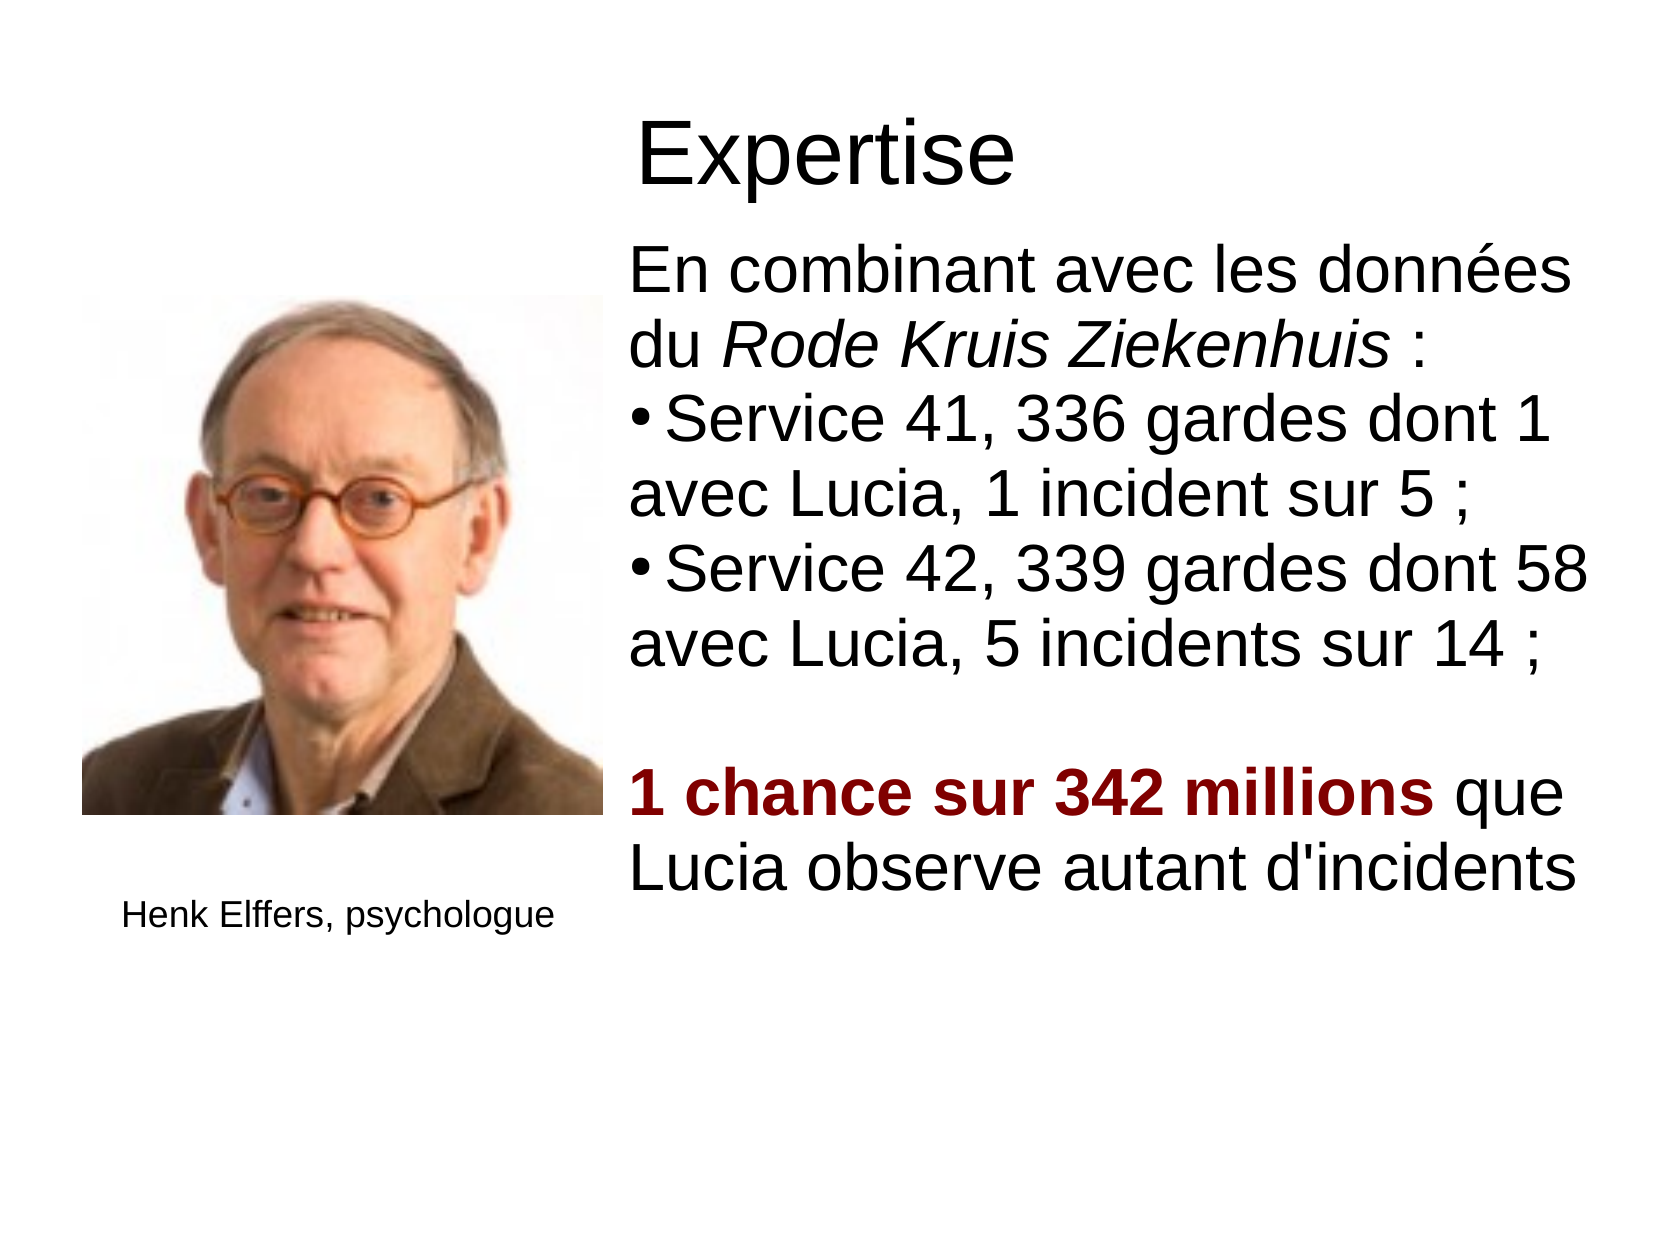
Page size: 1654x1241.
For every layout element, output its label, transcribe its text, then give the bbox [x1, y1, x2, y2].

title Expertise [82, 49, 1571, 257]
text_box En combinant avec les données du Rode Kruis Ziekenhuis : Service 41, 336 gardes dont 1 avec Lucia, 1 incident sur 5 ; Service 42, 339 gardes dont 58 avec Lucia, 5 incidents sur 14 ; 1 chance sur 342 millions que Lucia observe autant d'incidents [614, 224, 1628, 987]
picture [82, 295, 603, 815]
text_box Henk Elffers, psychologue [106, 885, 570, 943]
